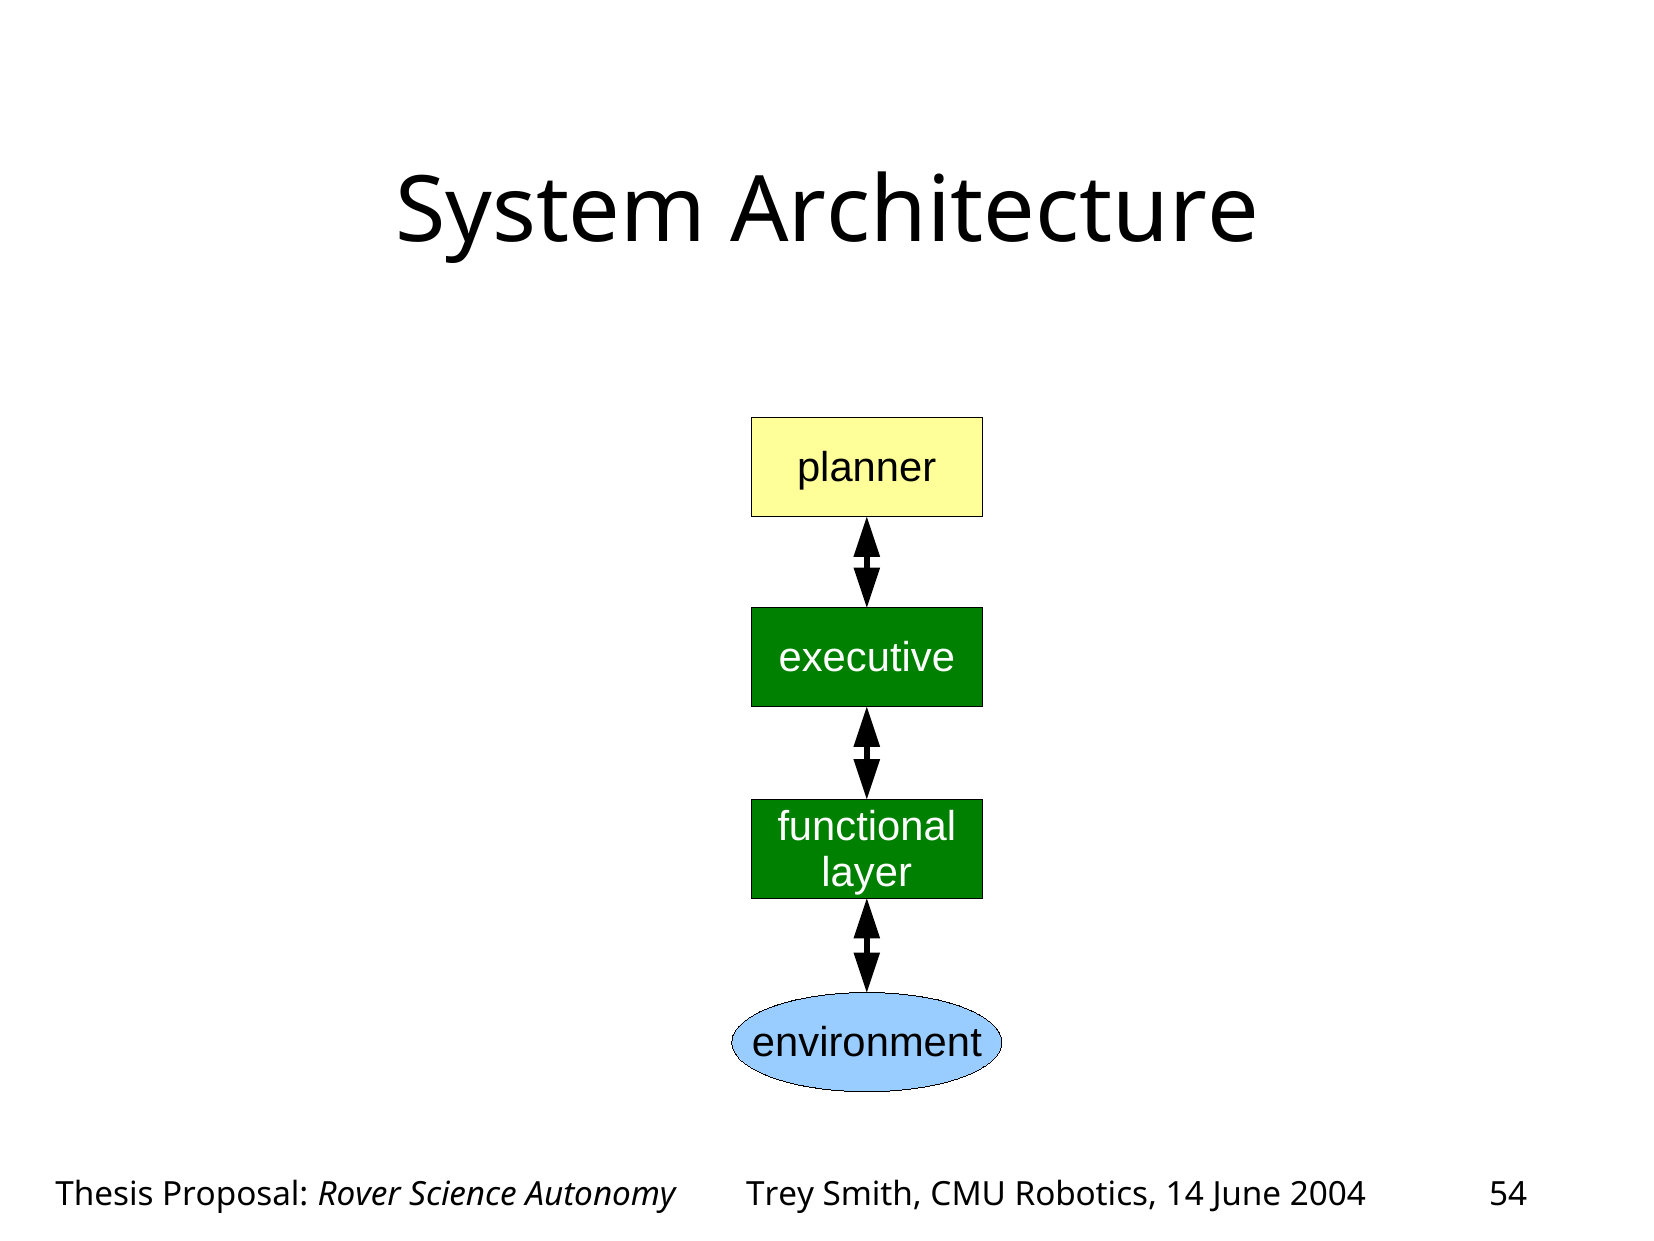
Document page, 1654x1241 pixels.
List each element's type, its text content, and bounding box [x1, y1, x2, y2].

text_box functional layer [751, 799, 983, 899]
title System Architecture [121, 102, 1534, 311]
text_box executive [751, 607, 983, 707]
text_box planner [751, 417, 983, 517]
text_box environment [731, 992, 1002, 1092]
